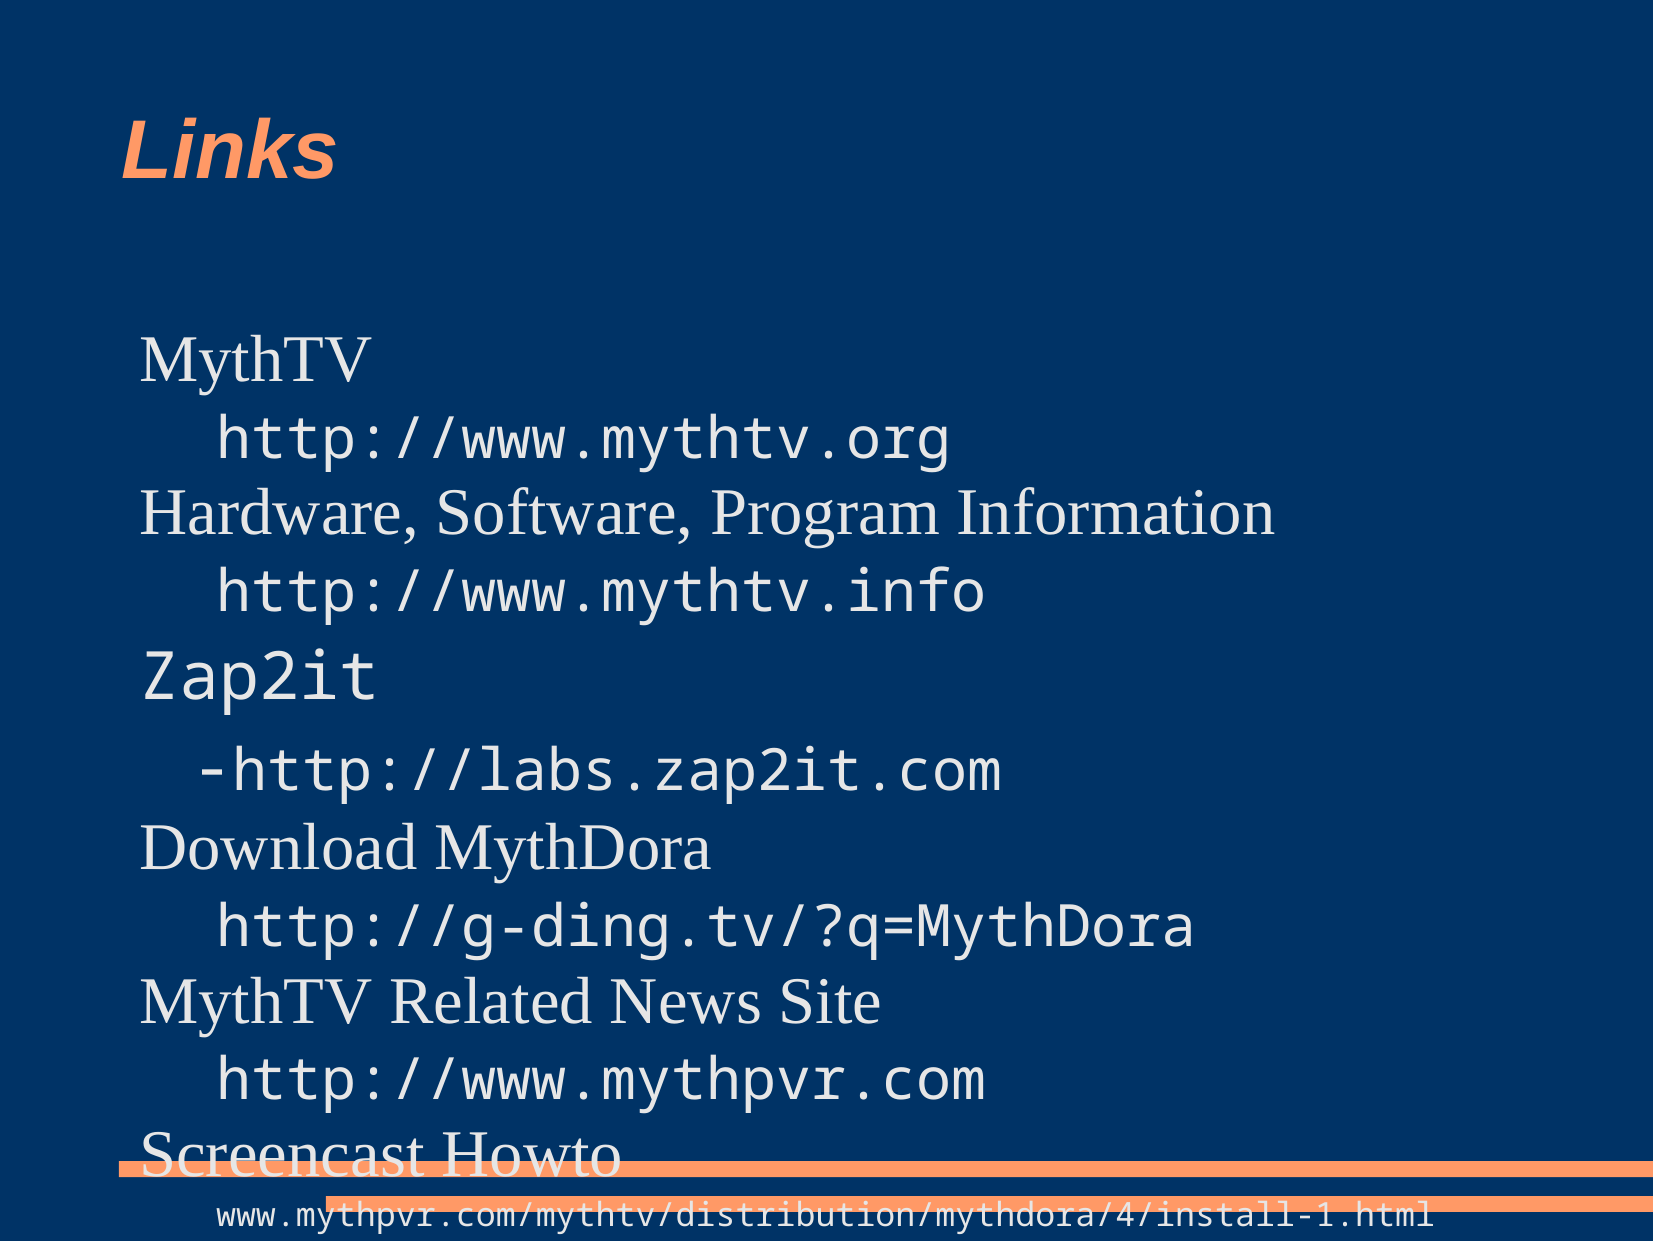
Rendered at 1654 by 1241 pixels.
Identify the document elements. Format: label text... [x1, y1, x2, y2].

title Links [121, 46, 1534, 254]
list MythTV http://www.mythtv.org Hardware, Software, Program Information http://www.mythtv.info Zap2it -http://labs.zap2it.com Download MythDora http://g-ding.tv/?q=MythDora MythTV Related News Site http://www.mythpvr.com Screencast Howto www.mythpvr.com/mythtv/distribution/mythdora/4/install-1.html [121, 322, 1561, 1146]
